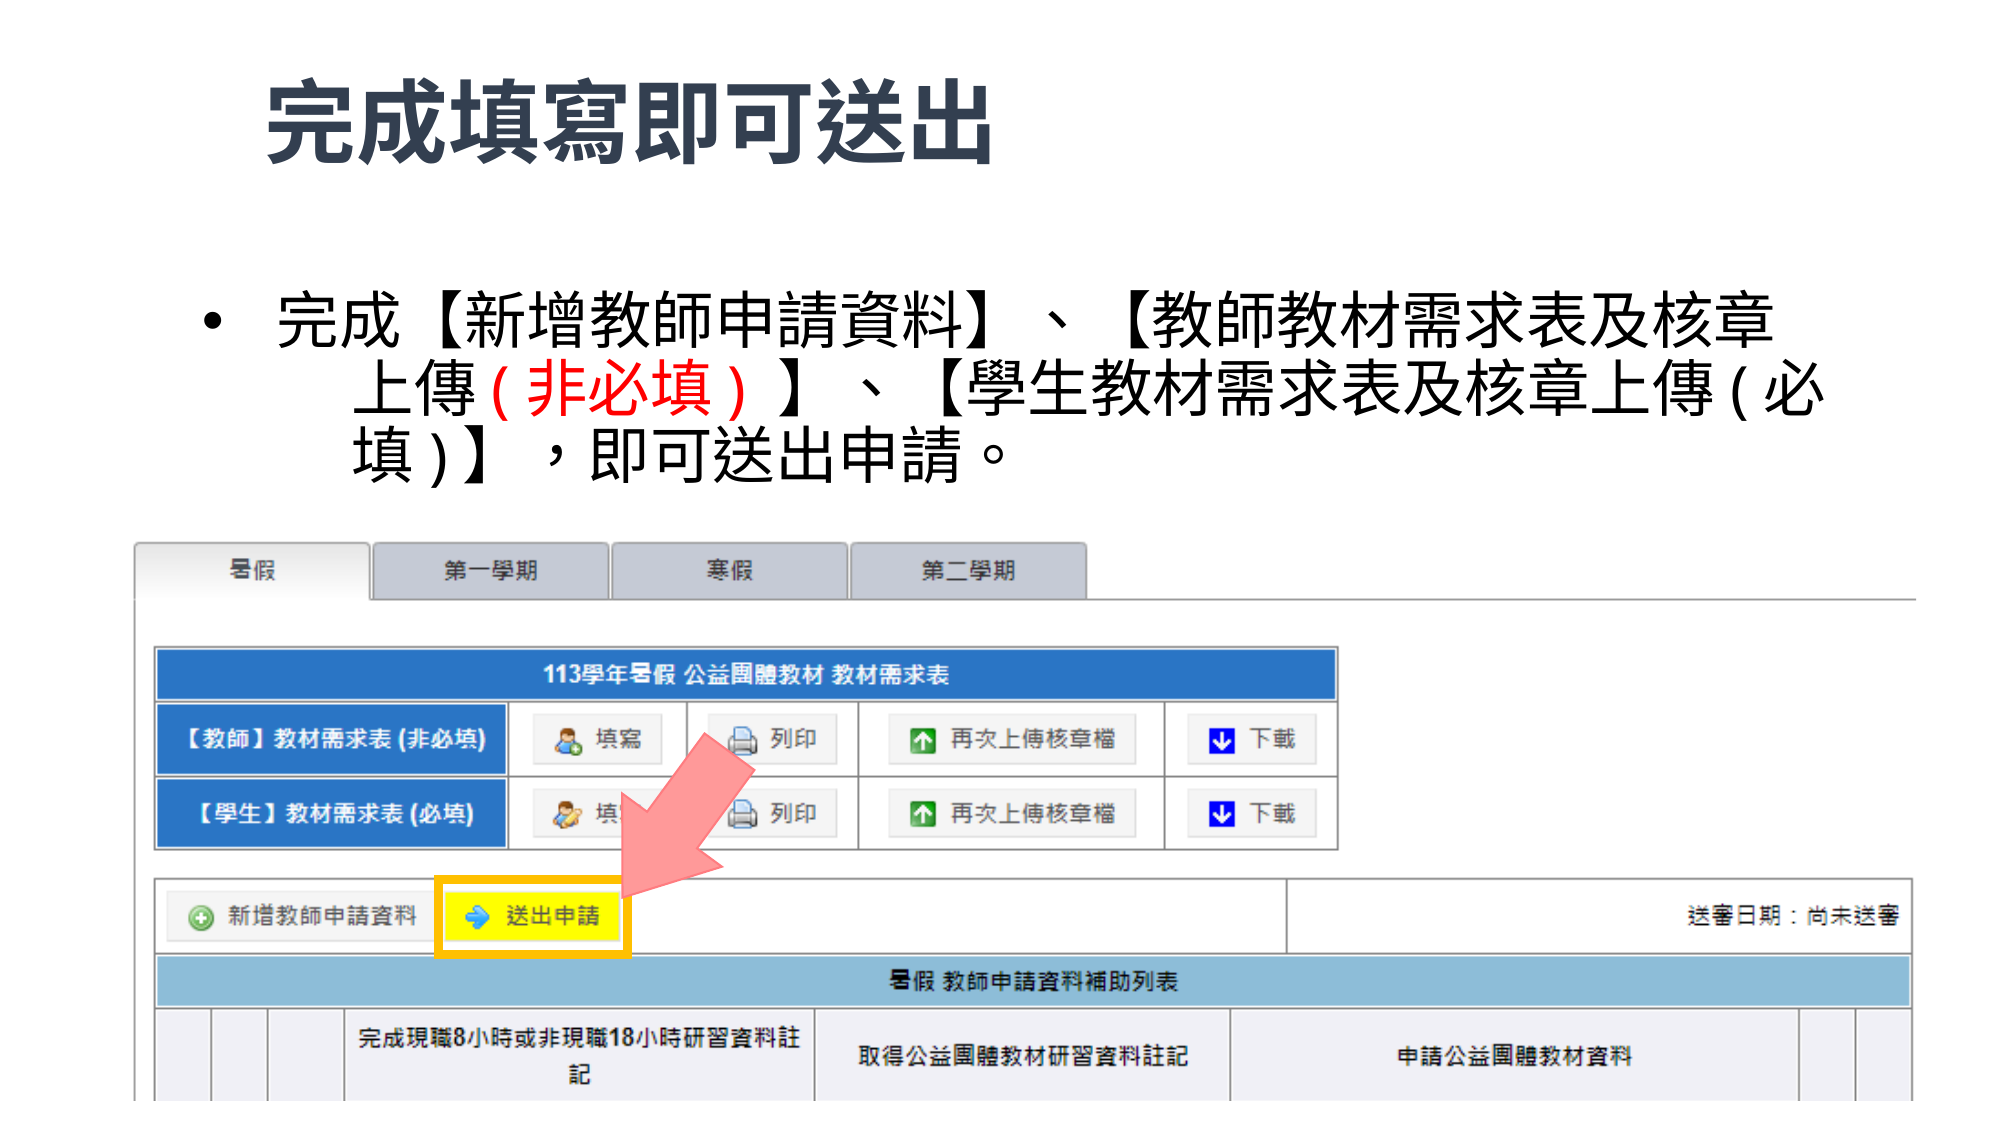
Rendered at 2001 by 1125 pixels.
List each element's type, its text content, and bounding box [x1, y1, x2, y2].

picture [125, 526, 1917, 1101]
text_box 16 [1550, 1042, 2000, 1103]
text_box [622, 733, 755, 898]
text_box 完成【新增教師申請資料】、【教師教材需求表及核章上傳(非必填) 】、【學生教材需求表及核章上傳(必填)】，即可送出申請。 [186, 282, 1846, 489]
text_box 完成填寫即可送出 [250, 58, 1014, 183]
